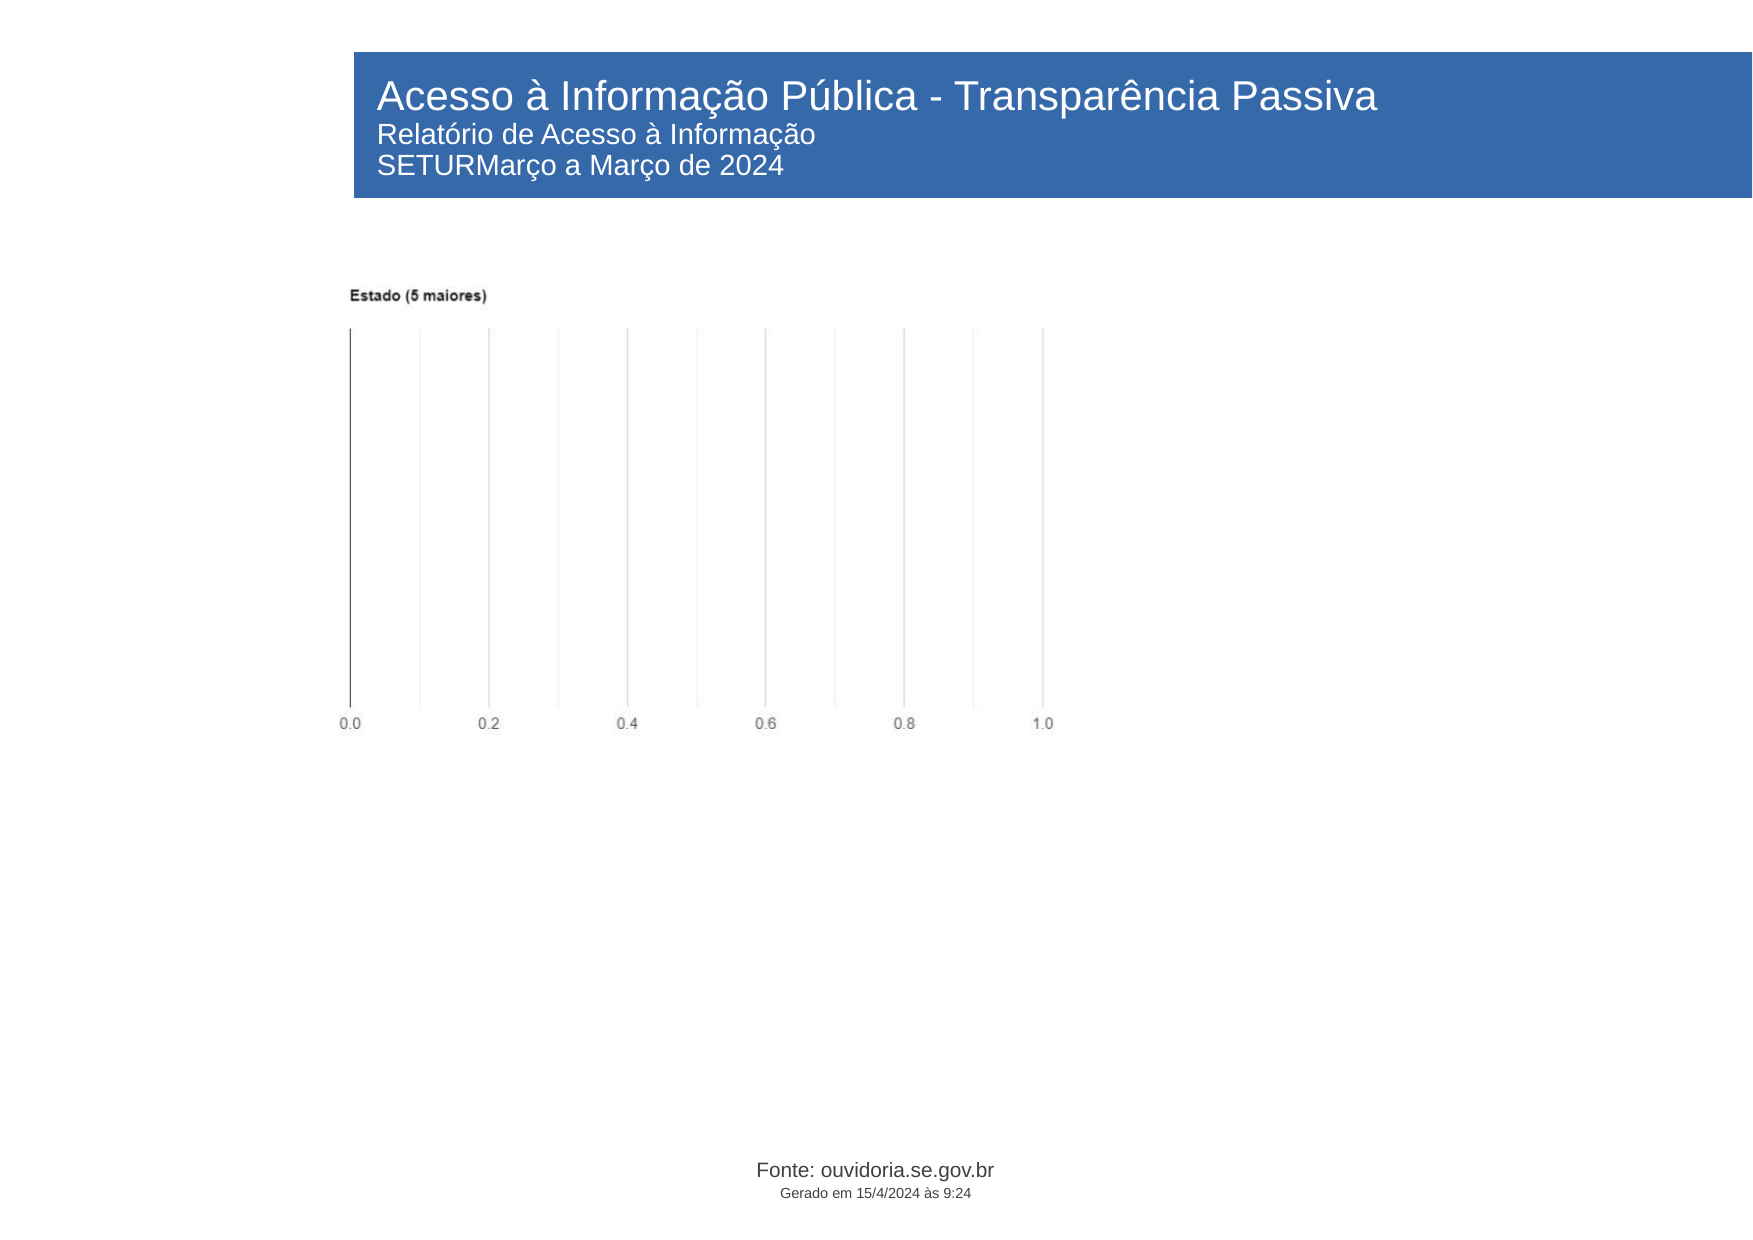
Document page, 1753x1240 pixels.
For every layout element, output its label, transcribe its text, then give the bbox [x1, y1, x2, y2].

text_box Gerado em 15/4/2024 às 9:24 [780, 1184, 999, 1208]
text_box Fonte: ouvidoria.se.gov.br [756, 1158, 1023, 1188]
text_box [155, 211, 1599, 1028]
text_box Acesso à Informação Pública - Transparência Passiva Relatório de Acesso à Informação SETURMarço a Março de 2024 [376, 72, 1403, 186]
text_box [354, 52, 1752, 198]
